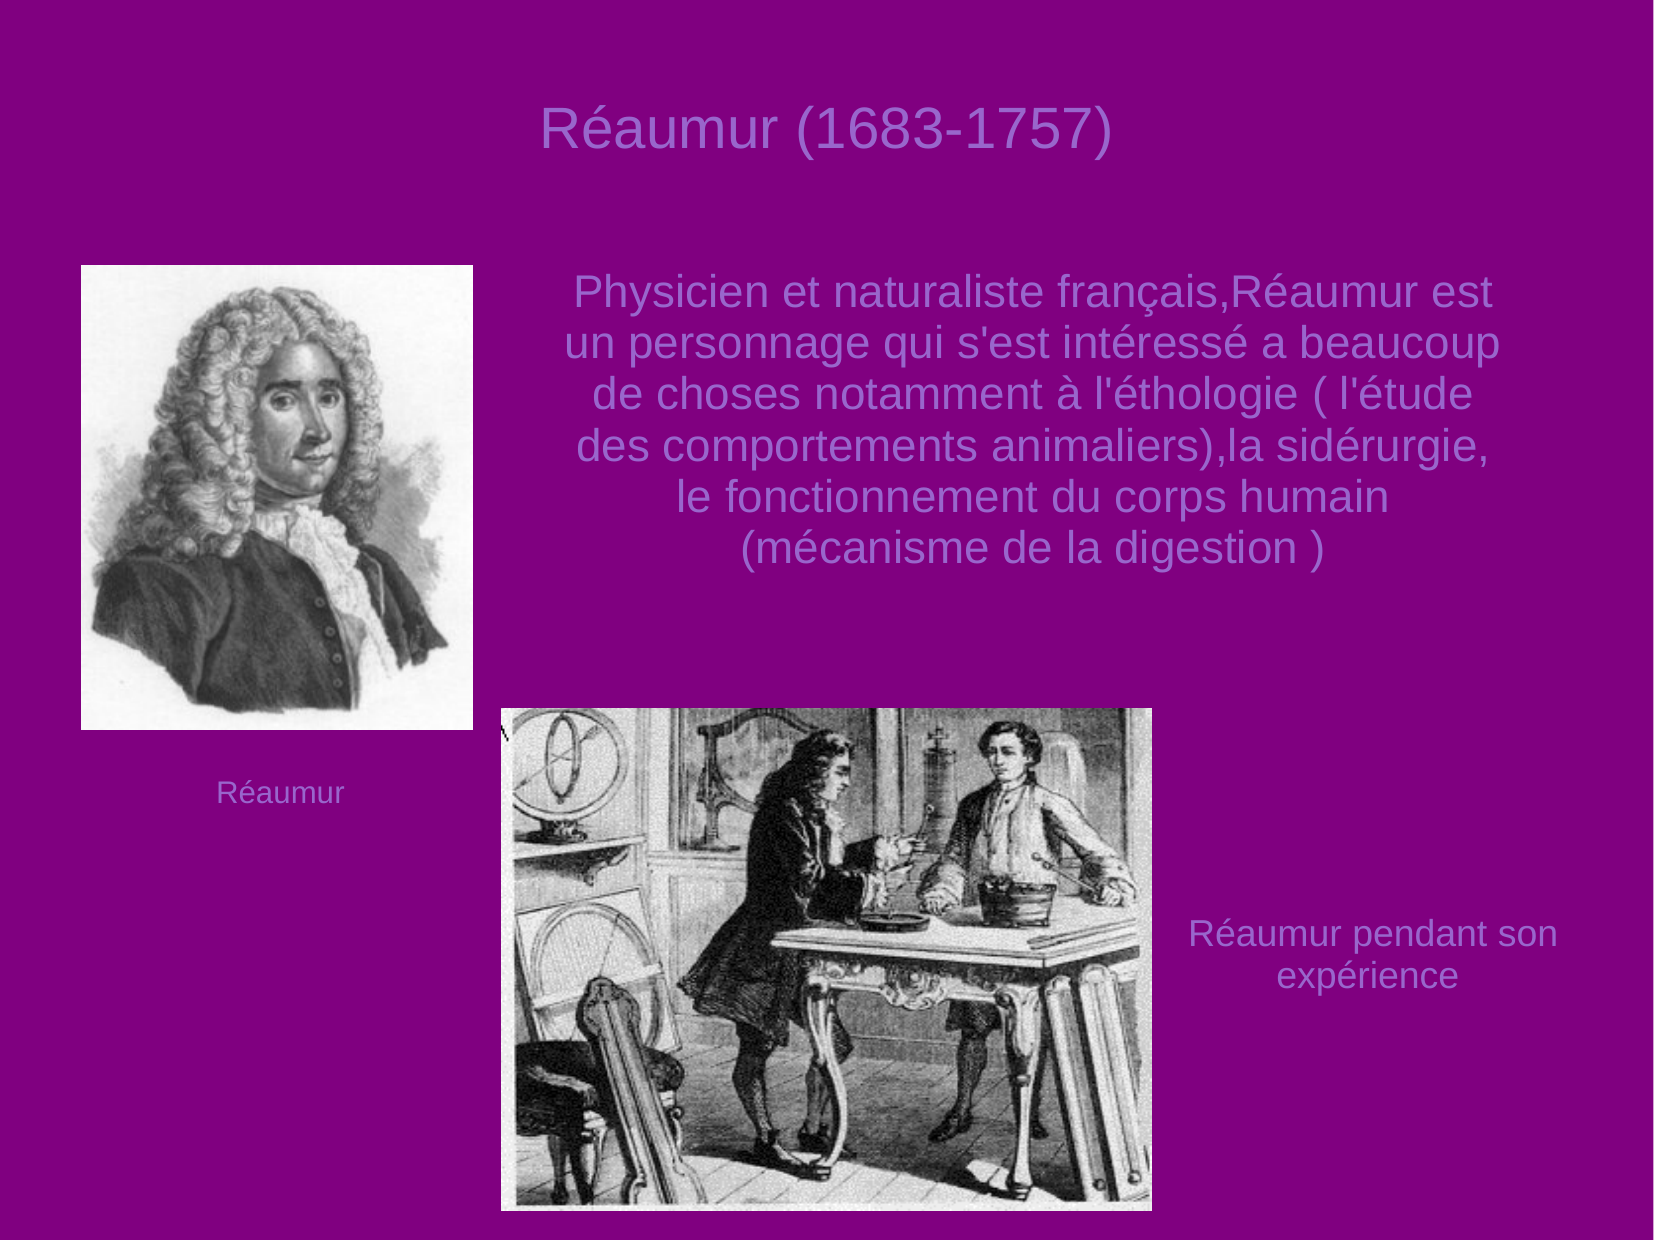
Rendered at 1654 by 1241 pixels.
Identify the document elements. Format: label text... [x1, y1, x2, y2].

text_box Réaumur (1683-1757) [295, 88, 1359, 211]
picture [81, 265, 473, 730]
text_box Physicien et naturaliste français,Réaumur est un personnage qui s'est intéressé a beaucoup de choses notamment à l'éthologie ( l'étude des comportements animaliers),la sidérurgie, le fonctionnement du corps humain (mécanisme de la digestion ) [561, 265, 1506, 650]
text_box Réaumur [118, 767, 443, 818]
text_box Réaumur pendant son expérience [1151, 905, 1595, 1004]
picture [501, 708, 1152, 1211]
